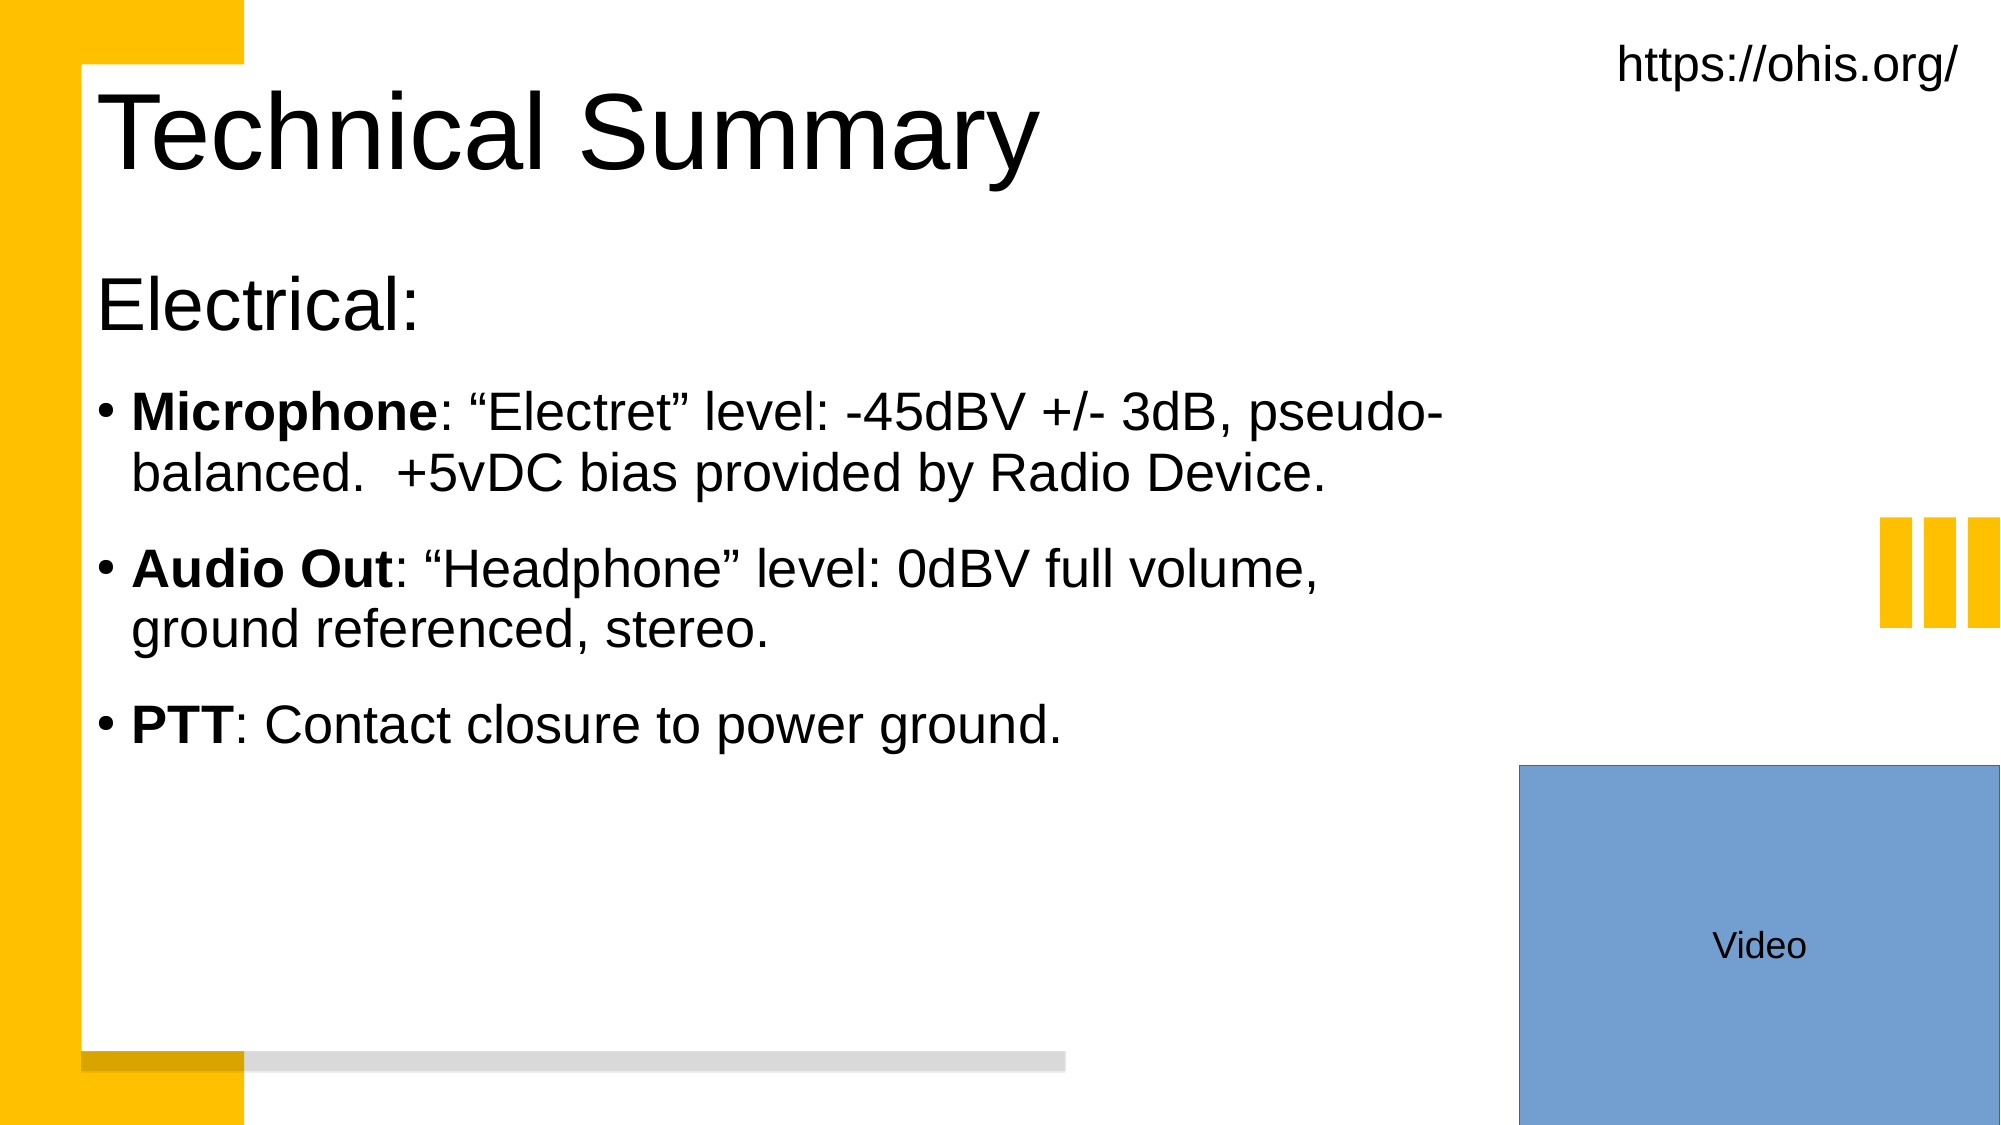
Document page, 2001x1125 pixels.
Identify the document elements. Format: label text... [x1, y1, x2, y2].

text_box Video [1519, 765, 2000, 1125]
text_box https://ohis.org/ [1590, 29, 1974, 105]
text_box Electrical: Microphone: “Electret” level: -45dBV +/- 3dB, pseudo-balanced. +5vDC bias provided by Radio Device. Audio Out: “Headphone” level: 0dBV full volume, ground referenced, stereo. PTT: Contact closure to power ground. [81, 254, 1516, 1036]
text_box [0, 0, 2000, 1125]
text_box Technical Summary [81, 64, 1921, 201]
